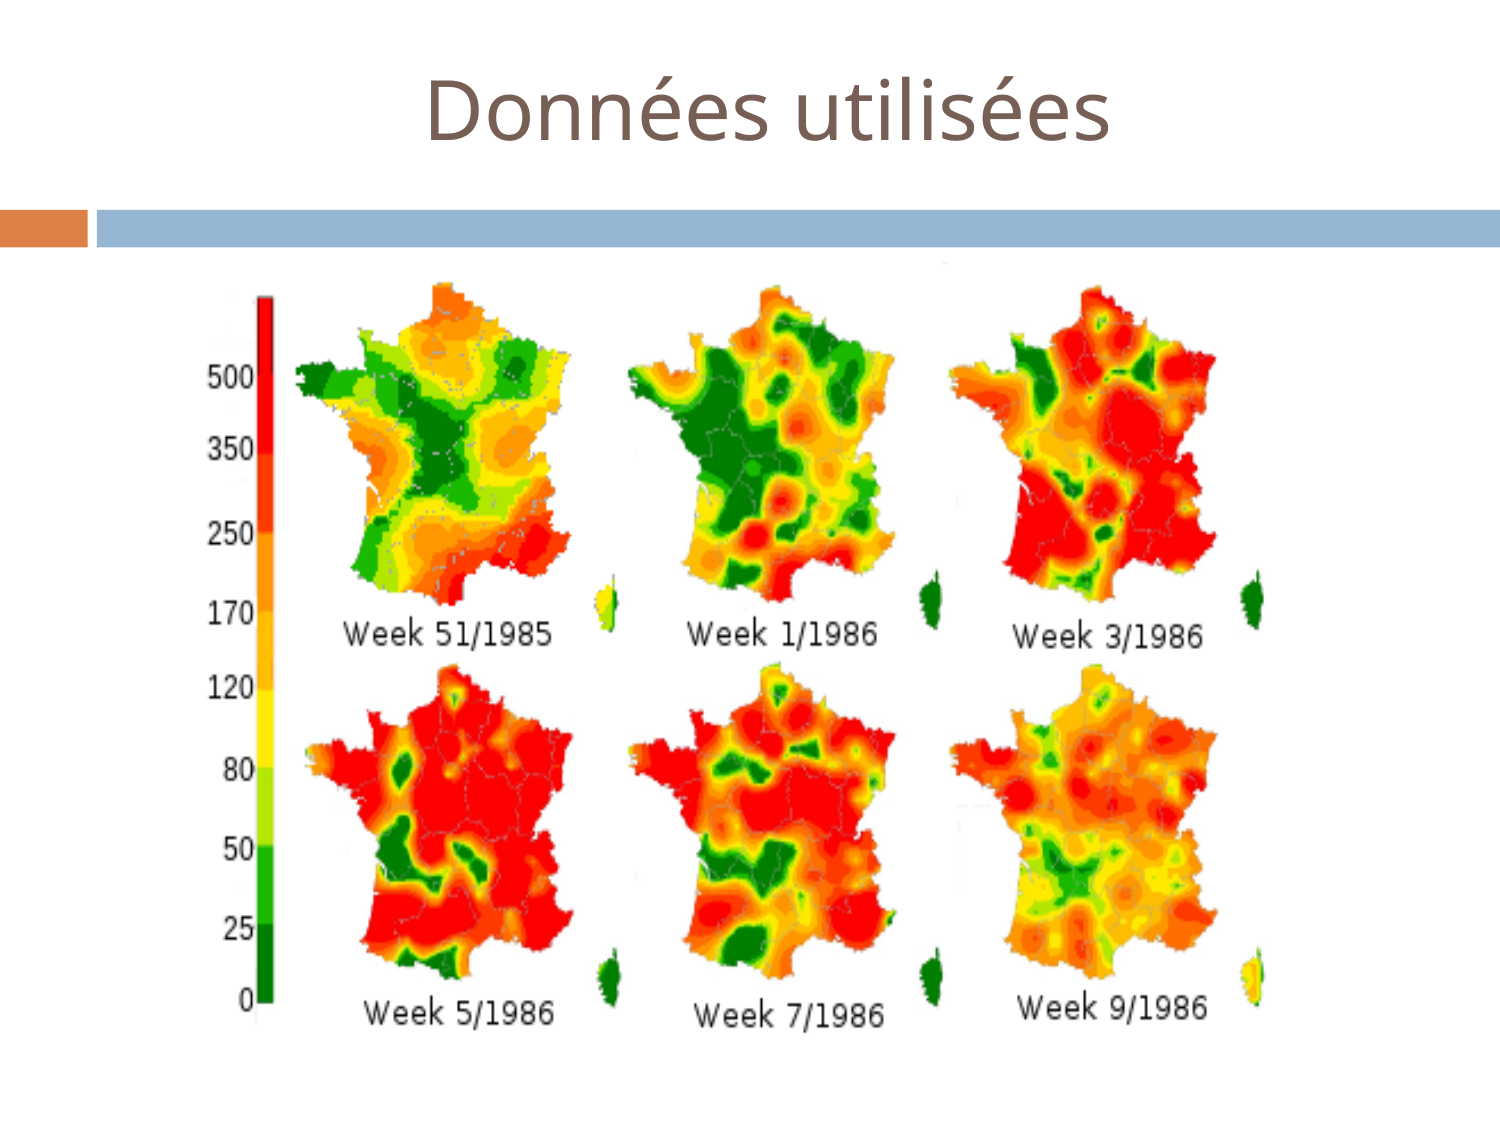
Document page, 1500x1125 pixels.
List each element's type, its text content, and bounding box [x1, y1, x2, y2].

text_box Données utilisées [0, 13, 1500, 201]
picture [185, 262, 1305, 1052]
